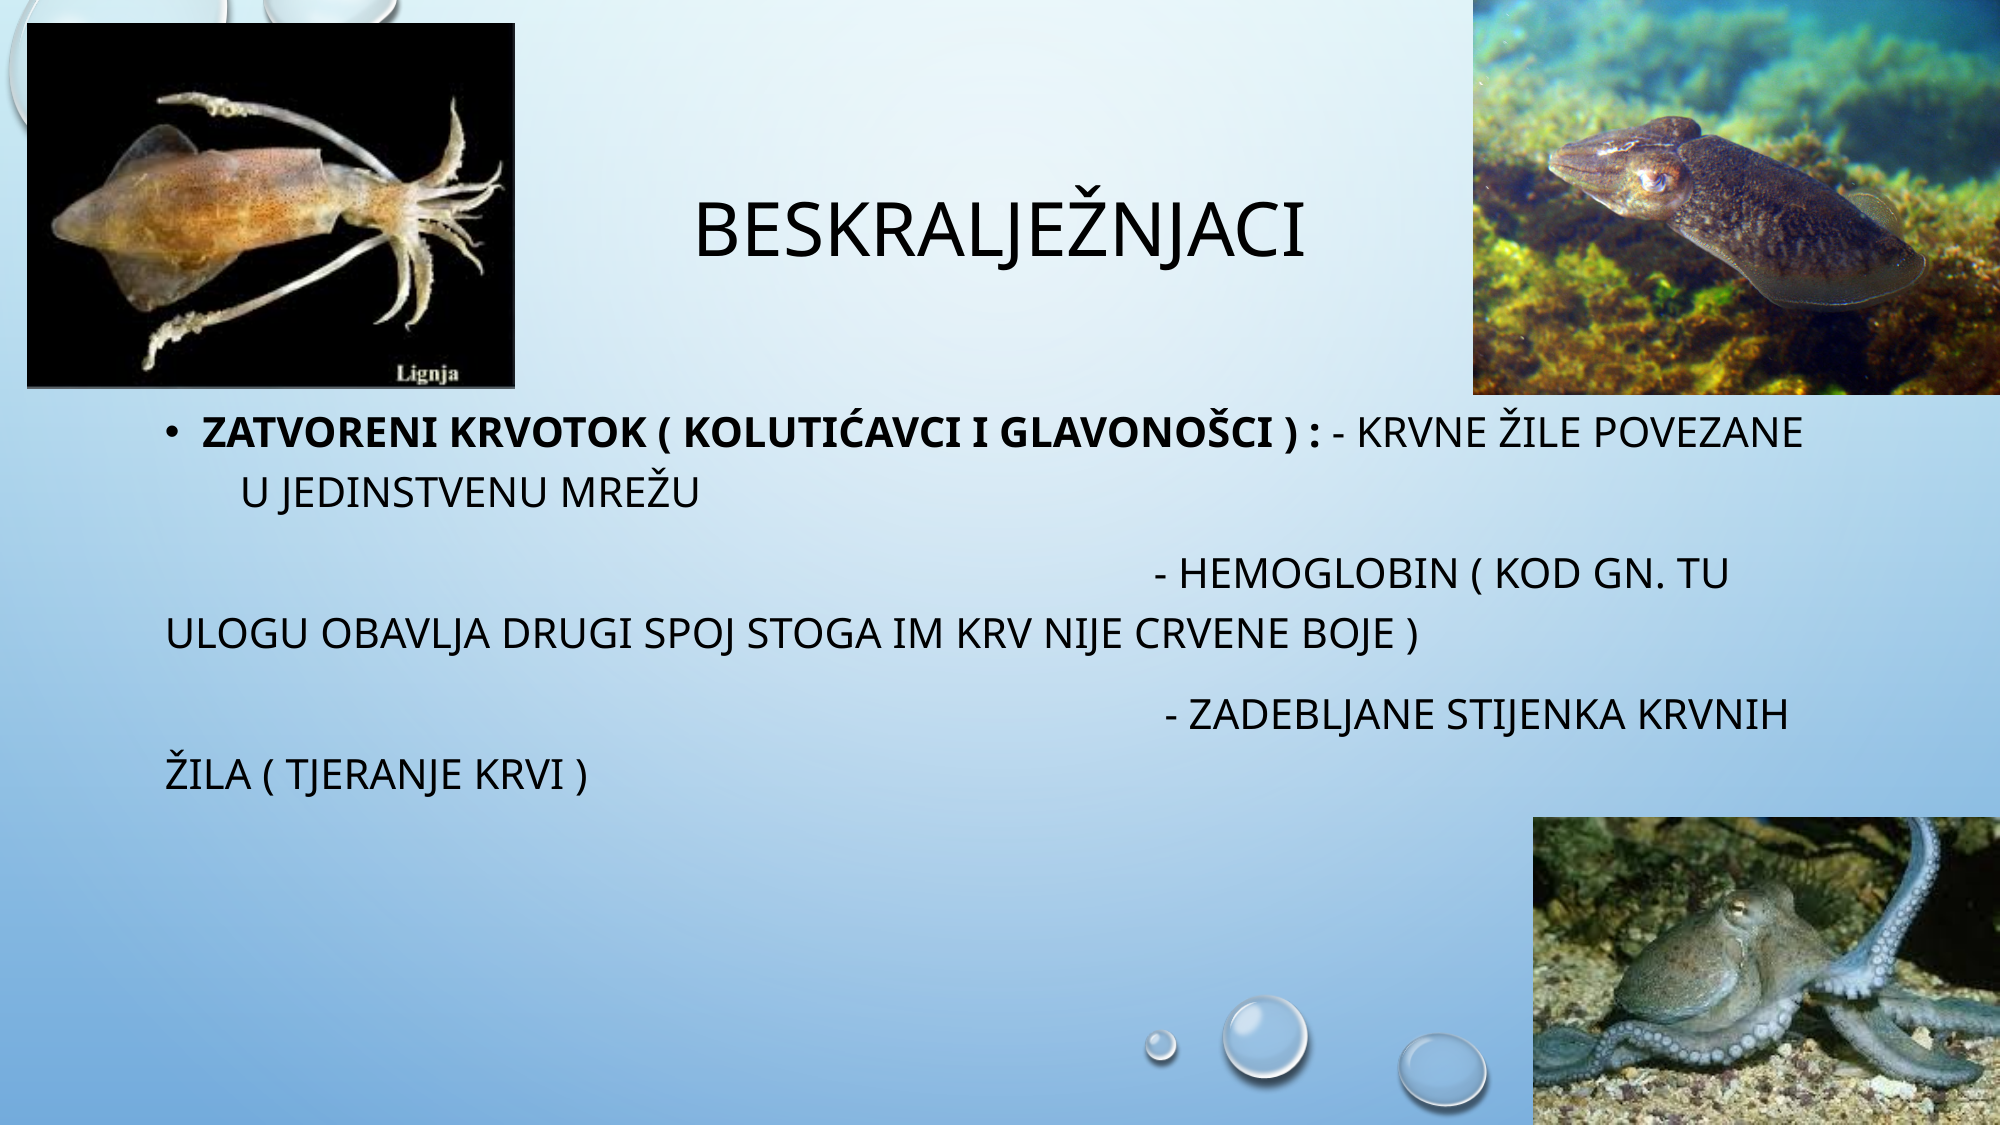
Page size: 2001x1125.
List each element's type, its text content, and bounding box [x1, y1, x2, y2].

picture [1473, 0, 2000, 395]
list Zatvoreni krvotok ( kolutićavci i glavonošci ) : - krvne žile povezane u jedinstvenu mrežu - hemoglobin ( kod gn. Tu ulogu obavlja drugi spoj stoga im krv nije crvene boje ) - zadebljane stijenka krvnih žila ( tjeranje krvi ) [149, 388, 1850, 950]
title Beskralježnjaci [515, 101, 1473, 364]
picture [1533, 817, 2000, 1125]
picture [27, 23, 515, 389]
